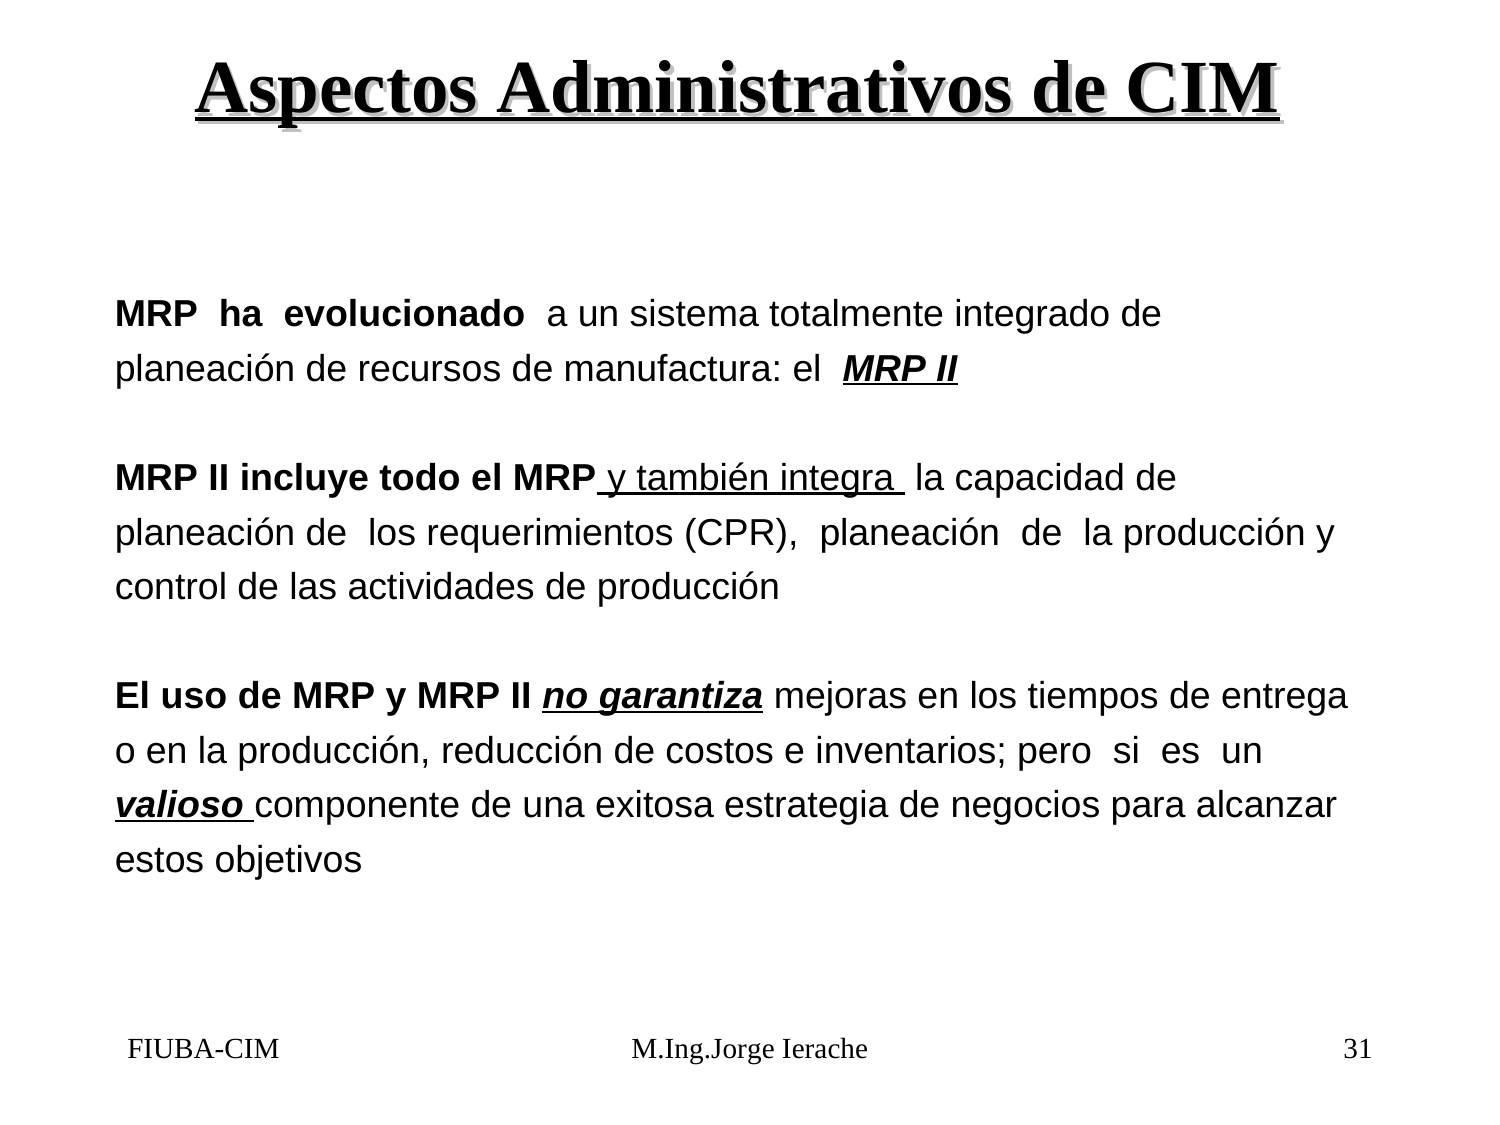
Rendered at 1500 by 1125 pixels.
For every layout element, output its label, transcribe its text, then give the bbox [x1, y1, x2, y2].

text_box MRP ha evolucionado a un sistema totalmente integrado de planeación de recursos de manufactura: el MRP II MRP II incluye todo el MRP y también integra la capacidad de planeación de los requerimientos (CPR), planeación de la producción y control de las actividades de producción El uso de MRP y MRP II no garantiza mejoras en los tiempos de entrega o en la producción, reducción de costos e inventarios; pero si es un valioso componente de una exitosa estrategia de negocios para alcanzar estos objetivos [99, 272, 1365, 943]
text_box Aspectos Administrativos de CIM [99, 0, 1375, 175]
